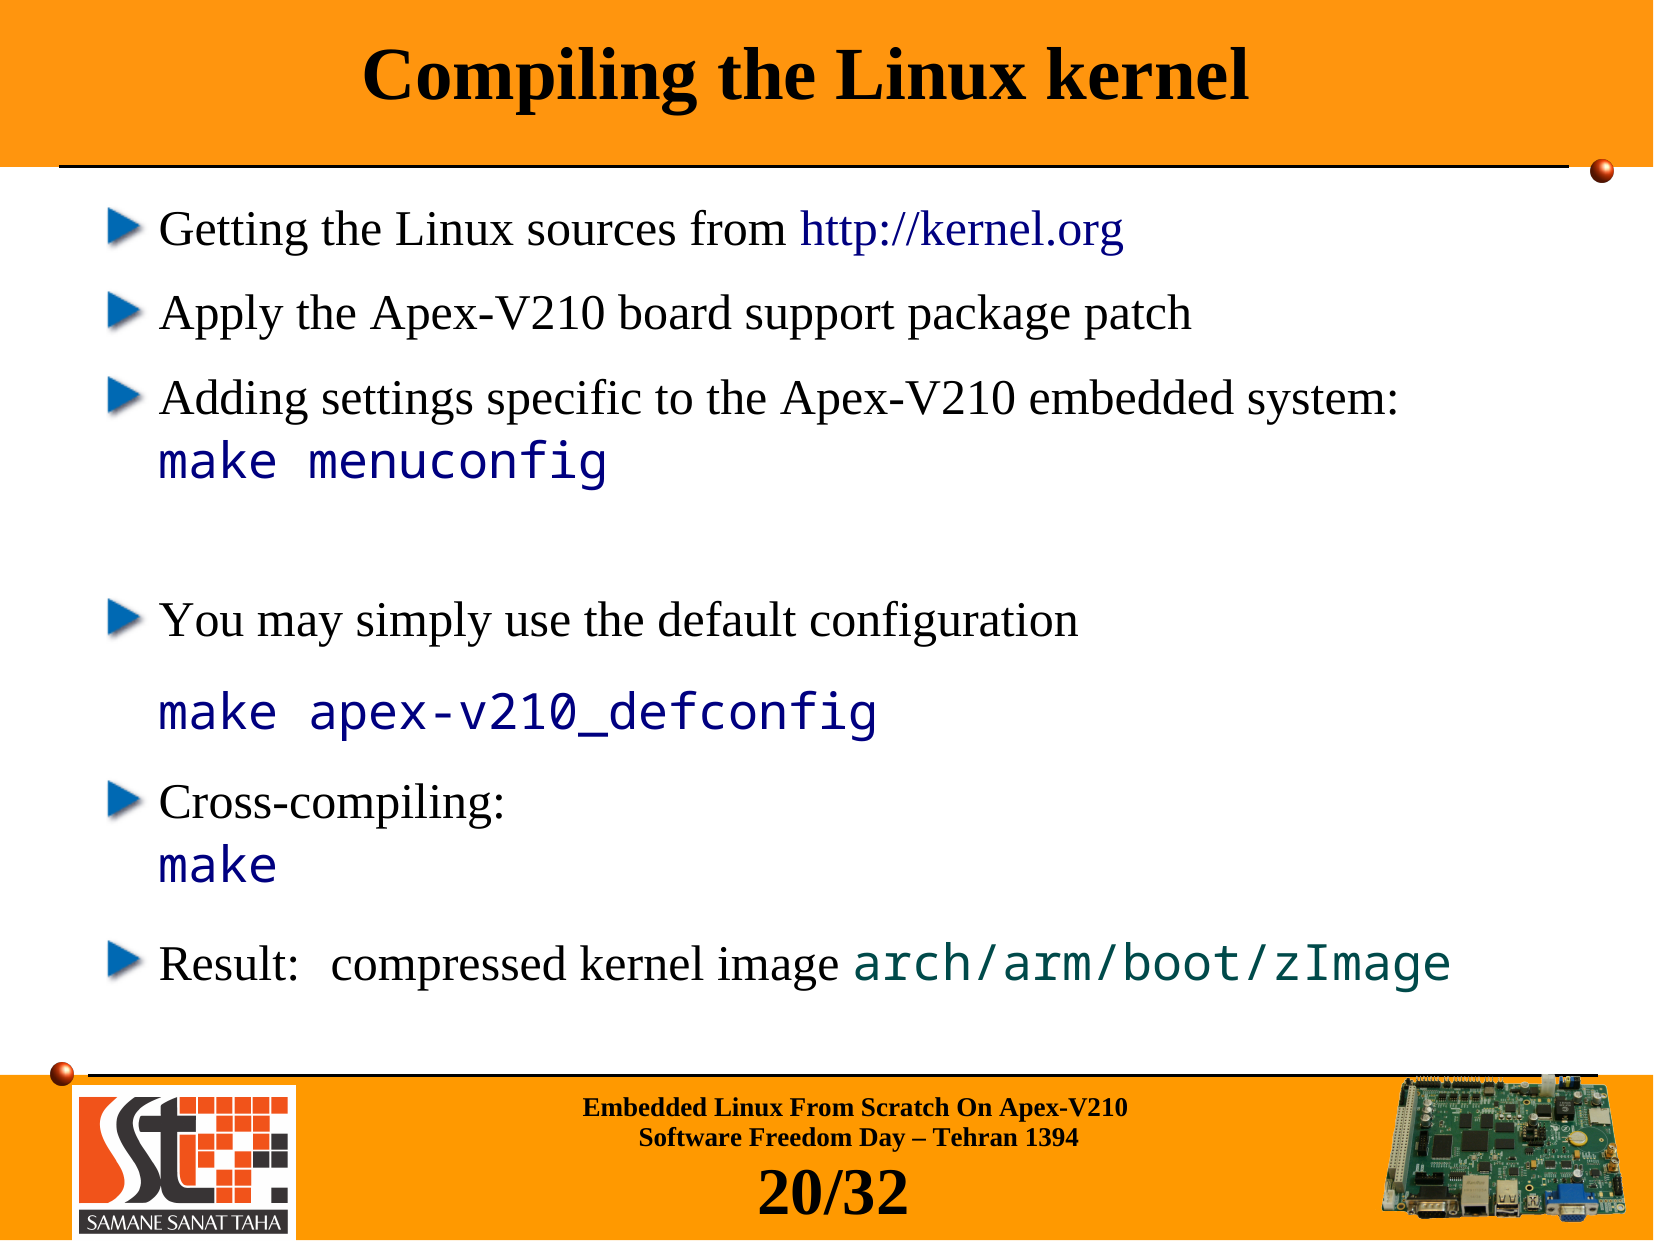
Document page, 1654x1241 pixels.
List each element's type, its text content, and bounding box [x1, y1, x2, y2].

list Getting the Linux sources from http://kernel.org Apply the Apex-V210 board support package patch Adding settings specific to the Apex-V210 embedded system: make menuconfig You may simply use the default configuration make apex-v210_defconfig Cross-compiling: make Result: compressed kernel image arch/arm/boot/zImage [87, 200, 1500, 1040]
picture [72, 1085, 296, 1241]
title Compiling the Linux kernel [60, 25, 1551, 124]
picture [1371, 1074, 1626, 1236]
